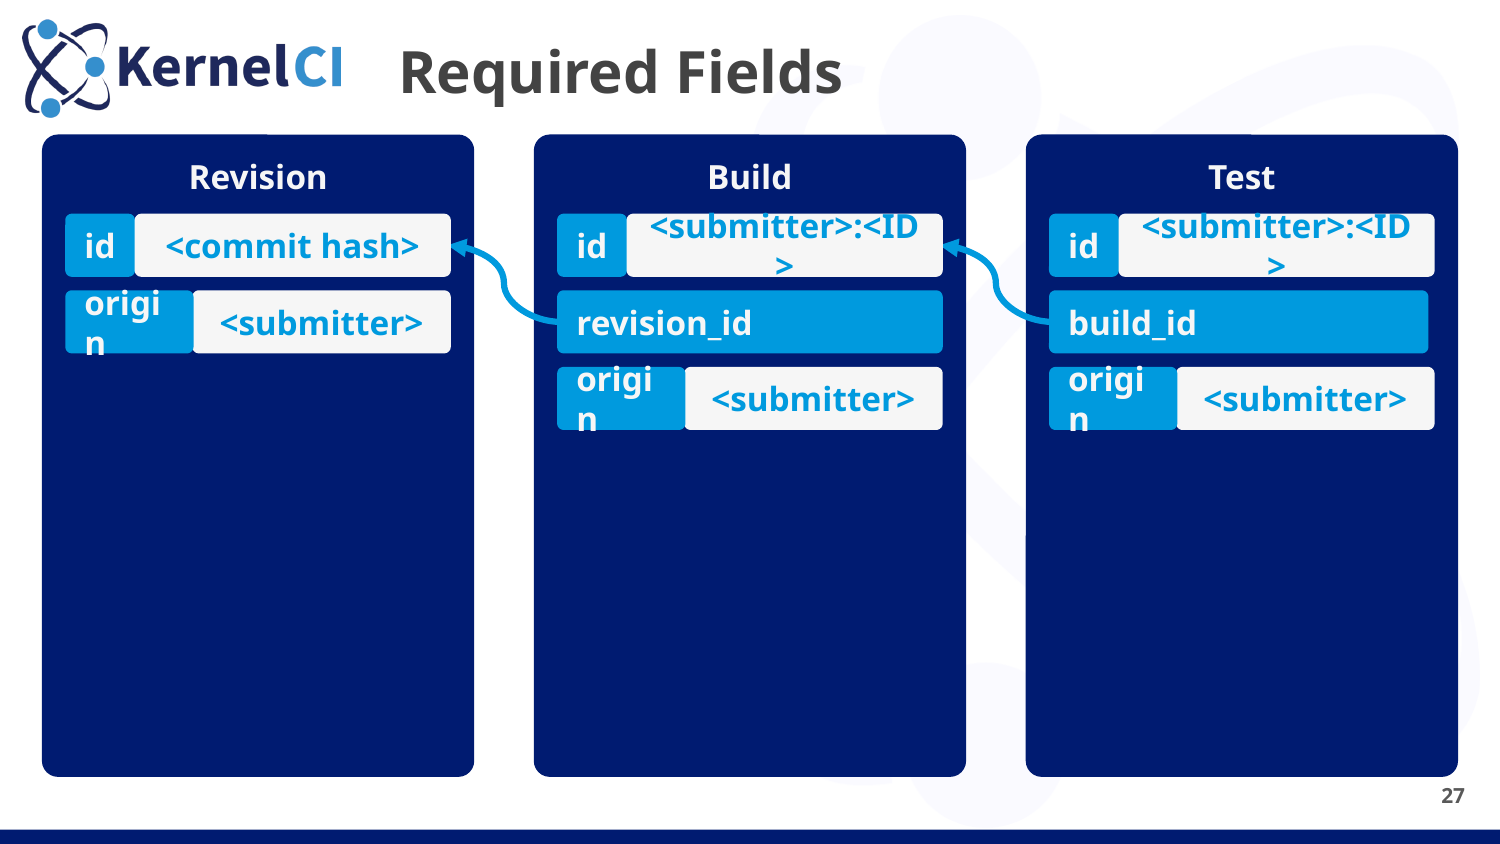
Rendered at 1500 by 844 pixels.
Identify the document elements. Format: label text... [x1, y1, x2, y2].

text_box <submitter>:<ID> [1121, 216, 1432, 274]
text_box Build [536, 137, 963, 774]
text_box <submitter>:<ID> [629, 216, 940, 274]
slide_number <number> [1389, 764, 1480, 830]
picture [22, 19, 341, 118]
text_box origin [560, 369, 683, 427]
text_box id [560, 216, 624, 274]
picture [750, 15, 1480, 764]
text_box Revision [45, 137, 472, 774]
text_box id [1052, 216, 1116, 274]
text_box <submitter> [195, 293, 448, 351]
text_box revision_id [560, 293, 940, 351]
picture [750, 254, 1389, 828]
text_box <submitter> [687, 369, 940, 427]
text_box <commit hash> [137, 216, 448, 274]
text_box <submitter> [1179, 369, 1432, 427]
text_box origin [68, 293, 191, 351]
text_box build_id [1052, 293, 1426, 351]
text_box id [68, 216, 132, 274]
text_box origin [1052, 369, 1175, 427]
text_box Test [1028, 137, 1455, 774]
title Required Fields [383, 23, 1455, 117]
